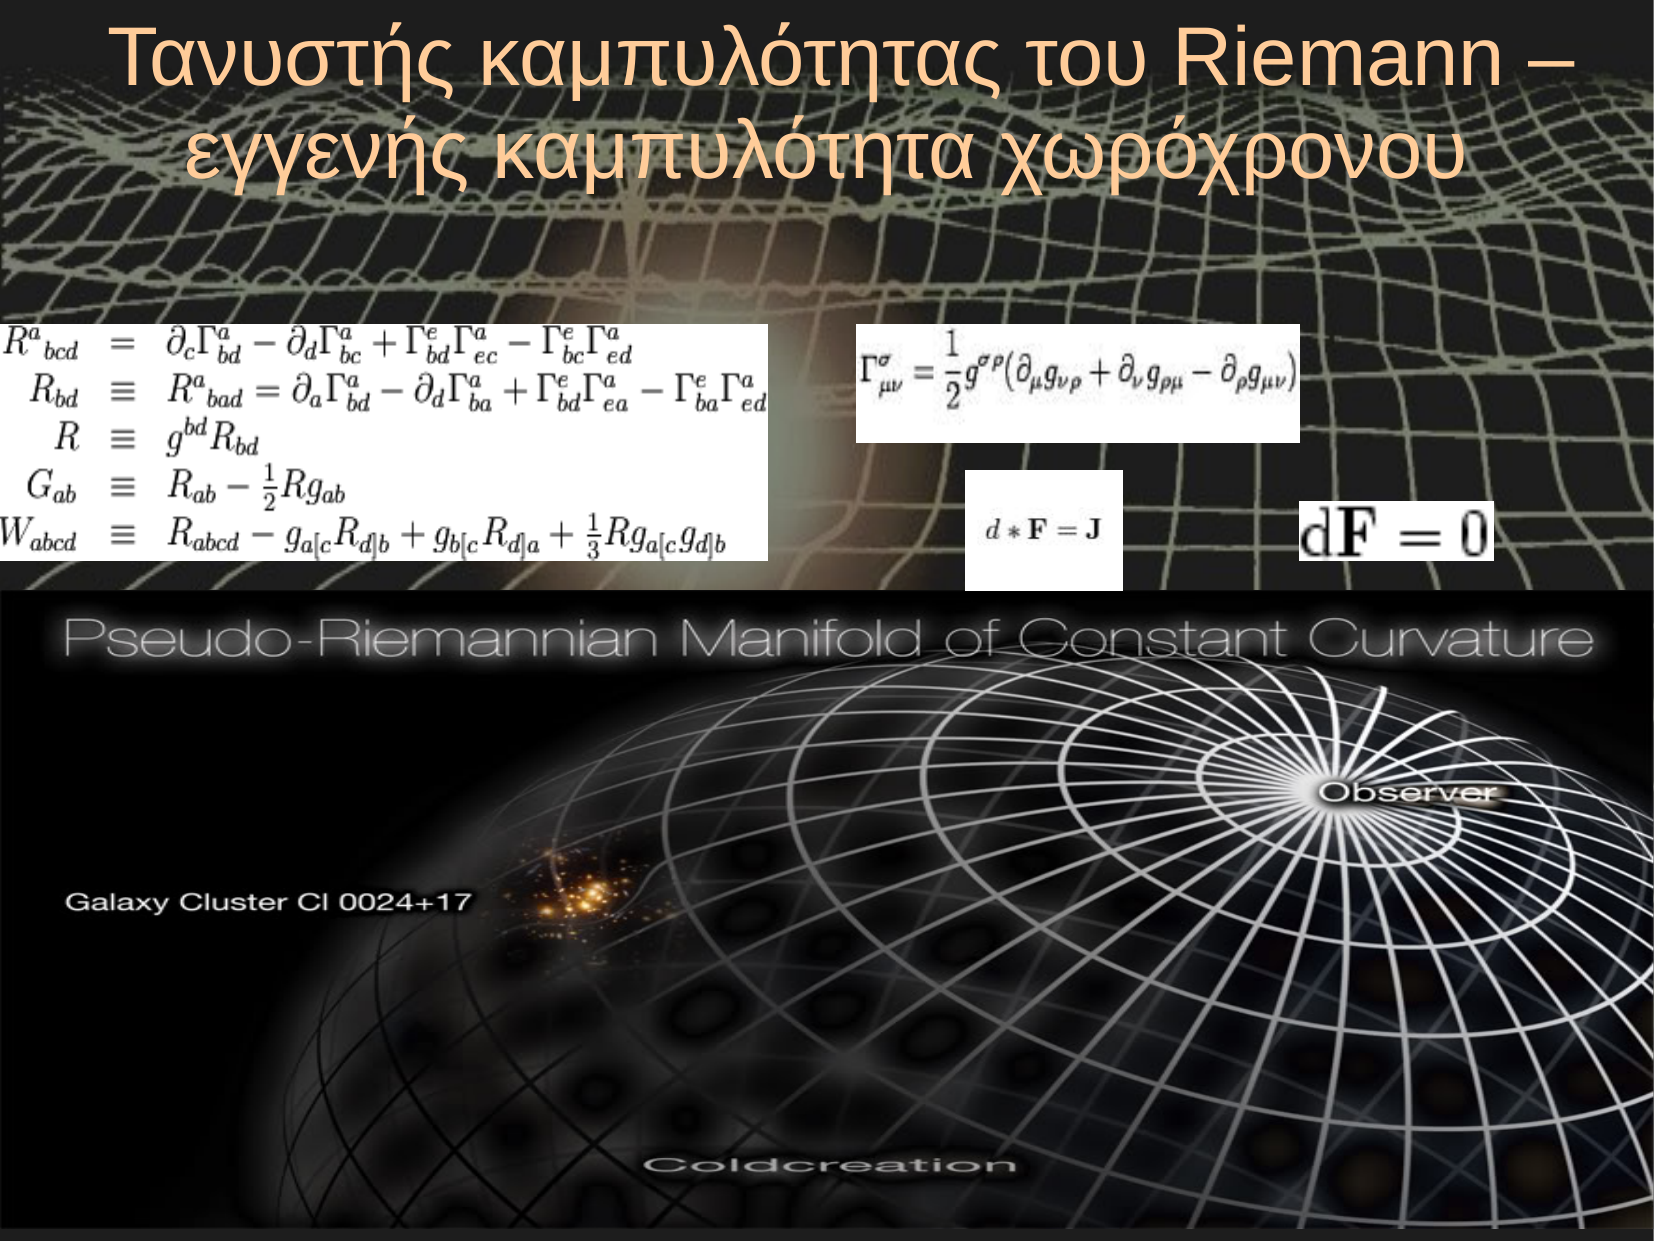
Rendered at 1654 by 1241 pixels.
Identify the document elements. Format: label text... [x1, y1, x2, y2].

title Τανυστής καμπυλότητας του Riemann – εγγενής καμπυλότητα χωρόχρονου [0, 0, 1654, 207]
picture [0, 207, 1654, 1241]
